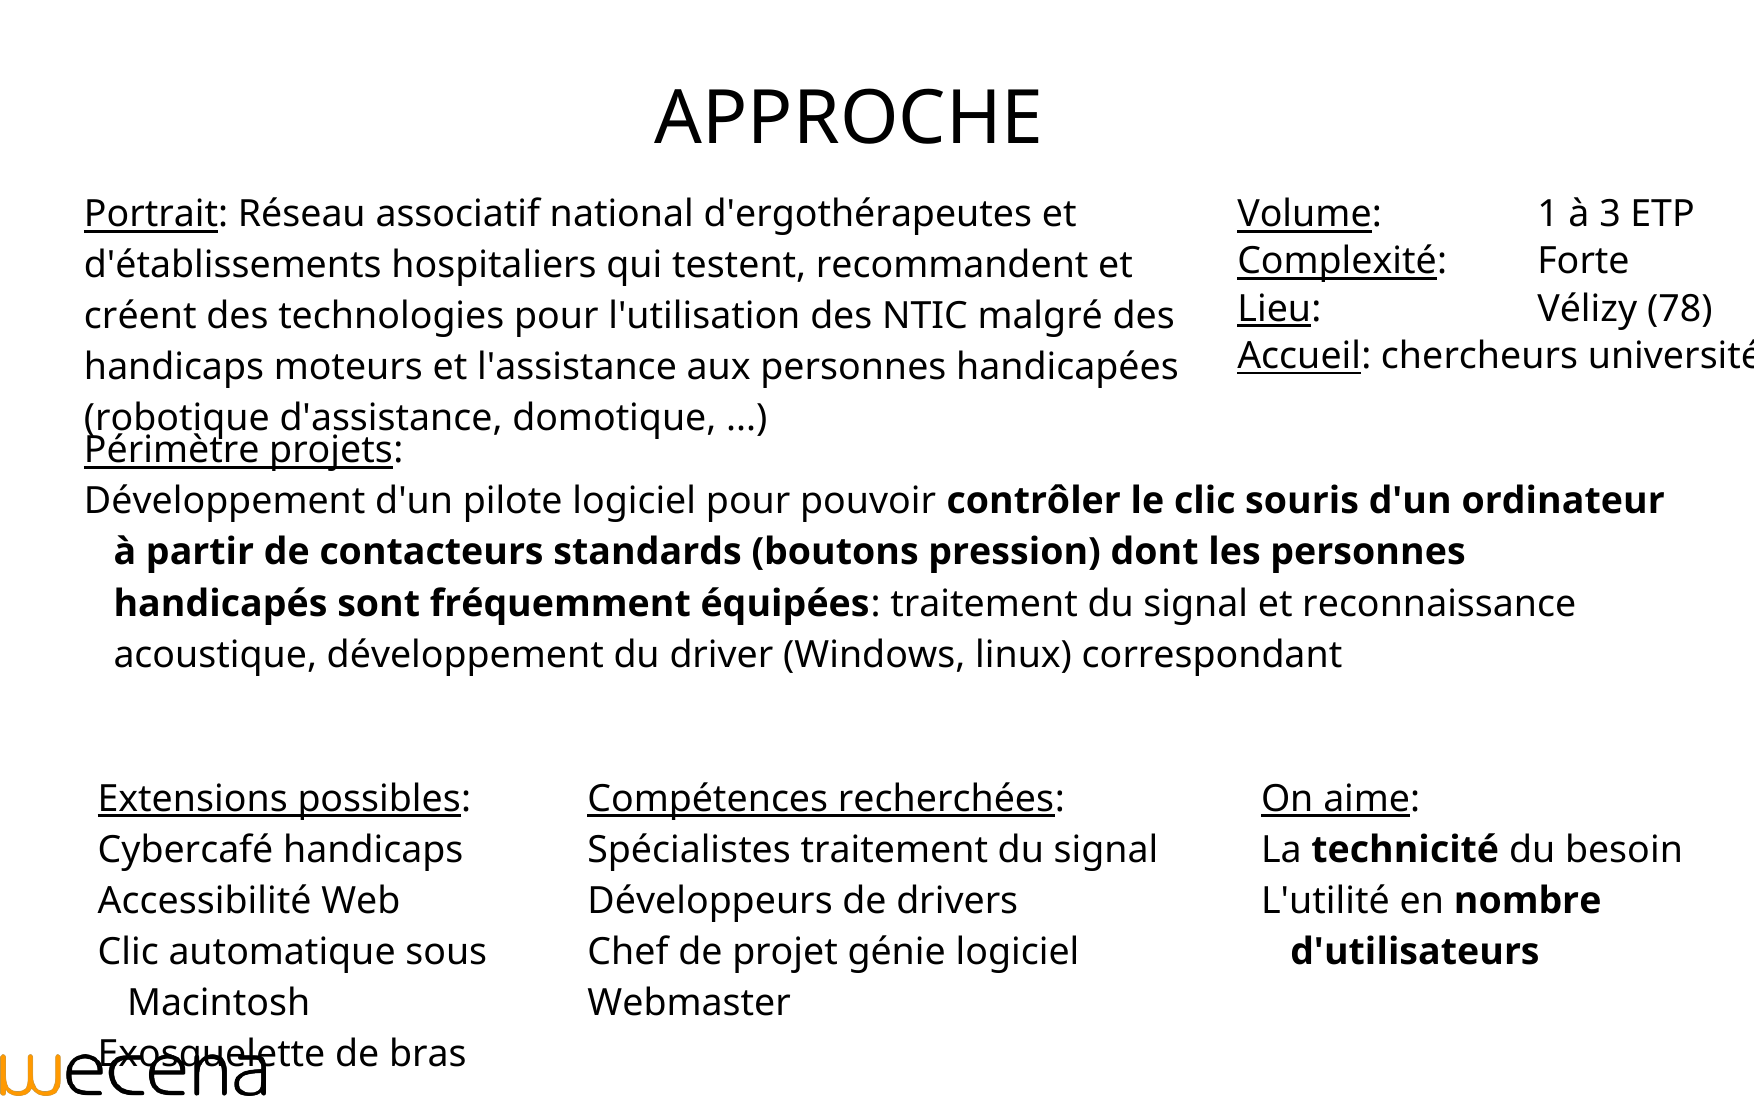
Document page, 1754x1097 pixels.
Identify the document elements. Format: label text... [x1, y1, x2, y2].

text_box Périmètre projets: Développement d'un pilote logiciel pour pouvoir contrôler le clic souris d'un ordinateur à partir de contacteurs standards (boutons pression) dont les personnes handicapés sont fréquemment équipées: traitement du signal et reconnaissance acoustique, développement du driver (Windows, linux) correspondant [69, 415, 1684, 739]
text_box Compétences recherchées: Spécialistes traitement du signal Développeurs de drivers Chef de projet génie logiciel Webmaster [572, 764, 1195, 1004]
picture [143, 1054, 155, 1064]
picture [207, 1054, 218, 1064]
text_box Extensions possibles: Cybercafé handicaps Accessibilité Web Clic automatique sous Macintosh Exosquelette de bras [82, 764, 526, 1049]
picture [183, 1054, 195, 1064]
text_box Accueil: chercheurs université [1241, 321, 1737, 381]
text_box Complexité: Forte [1222, 239, 1636, 287]
text_box On aime: La technicité du besoin L'utilité en nombre d'utilisateurs [1246, 764, 1709, 959]
text_box Lieu: Vélizy (78) [1241, 273, 1723, 321]
title APPROCHE [103, 51, 1595, 178]
text_box Volume: 1 à 3 ETP [1222, 179, 1707, 239]
picture [0, 1054, 266, 1097]
text_box Portrait: Réseau associatif national d'ergothérapeutes et d'établissements hospitaliers qui testent, recommandent et créent des technologies pour l'utilisation des NTIC malgré des handicaps moteurs et l'assistance aux personnes handicapées (robotique d'assistance, domotique, ...) [69, 179, 1241, 415]
